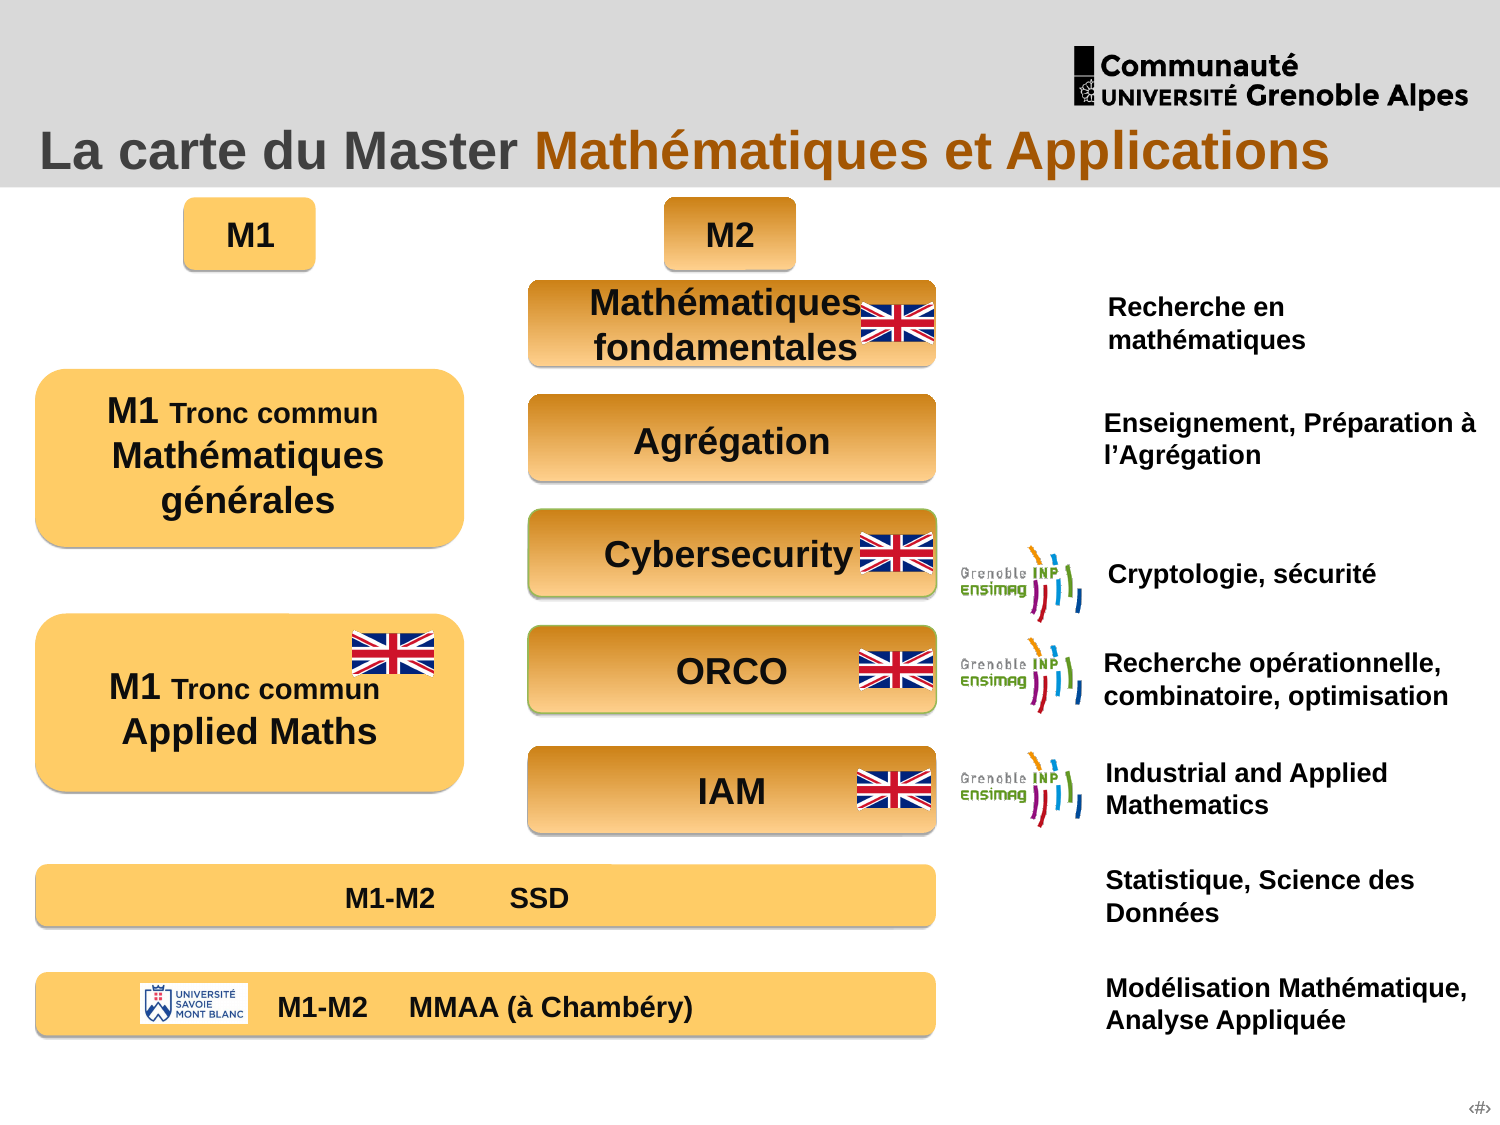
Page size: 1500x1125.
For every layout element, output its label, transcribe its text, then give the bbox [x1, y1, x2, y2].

text_box [434, 613, 465, 788]
text_box Modélisation Mathématique, Analyse Appliquée [1098, 962, 1490, 1043]
text_box Recherche opérationnelle, combinatoire, optimisation [1096, 638, 1488, 718]
picture [857, 753, 931, 826]
text_box [183, 197, 316, 270]
text_box [35, 368, 465, 547]
picture [859, 633, 933, 706]
text_box [35, 864, 936, 927]
text_box Mathématiques fondamentales [529, 292, 861, 354]
text_box Industrial and Applied Mathematics [1098, 747, 1451, 828]
text_box [35, 972, 936, 1036]
text_box M1 [186, 208, 315, 259]
picture [1442, 46, 1468, 111]
text_box M1 Tronc commun Mathématiques générales [49, 391, 447, 515]
text_box [529, 509, 937, 537]
picture [860, 516, 1082, 721]
picture [352, 613, 434, 694]
text_box IAM [539, 761, 857, 818]
text_box [527, 625, 937, 714]
text_box [529, 589, 927, 597]
text_box M2 [665, 208, 795, 259]
text_box [664, 197, 797, 270]
text_box Statistique, Science des Données [1098, 855, 1490, 936]
picture [927, 743, 1082, 835]
text_box [528, 394, 937, 481]
text_box Enseignement, Préparation à l’Agrégation [1096, 397, 1500, 478]
picture [140, 983, 248, 1024]
text_box Recherche en mathématiques [1100, 282, 1469, 363]
text_box [527, 745, 937, 833]
text_box M1 Tronc commun Applied Maths [51, 621, 448, 793]
text_box Agrégation [539, 408, 925, 470]
text_box Cybersecurity [527, 517, 860, 589]
picture [861, 286, 934, 360]
title La carte du Master Mathématiques et Applications [32, 0, 1442, 188]
text_box ORCO [532, 640, 859, 698]
text_box Cryptologie, sécurité [1100, 548, 1469, 597]
text_box [35, 613, 352, 788]
text_box M1-M2 MMAA (à Chambéry) [71, 976, 899, 1036]
text_box [528, 279, 937, 367]
text_box M1-M2 SSD [43, 867, 871, 927]
